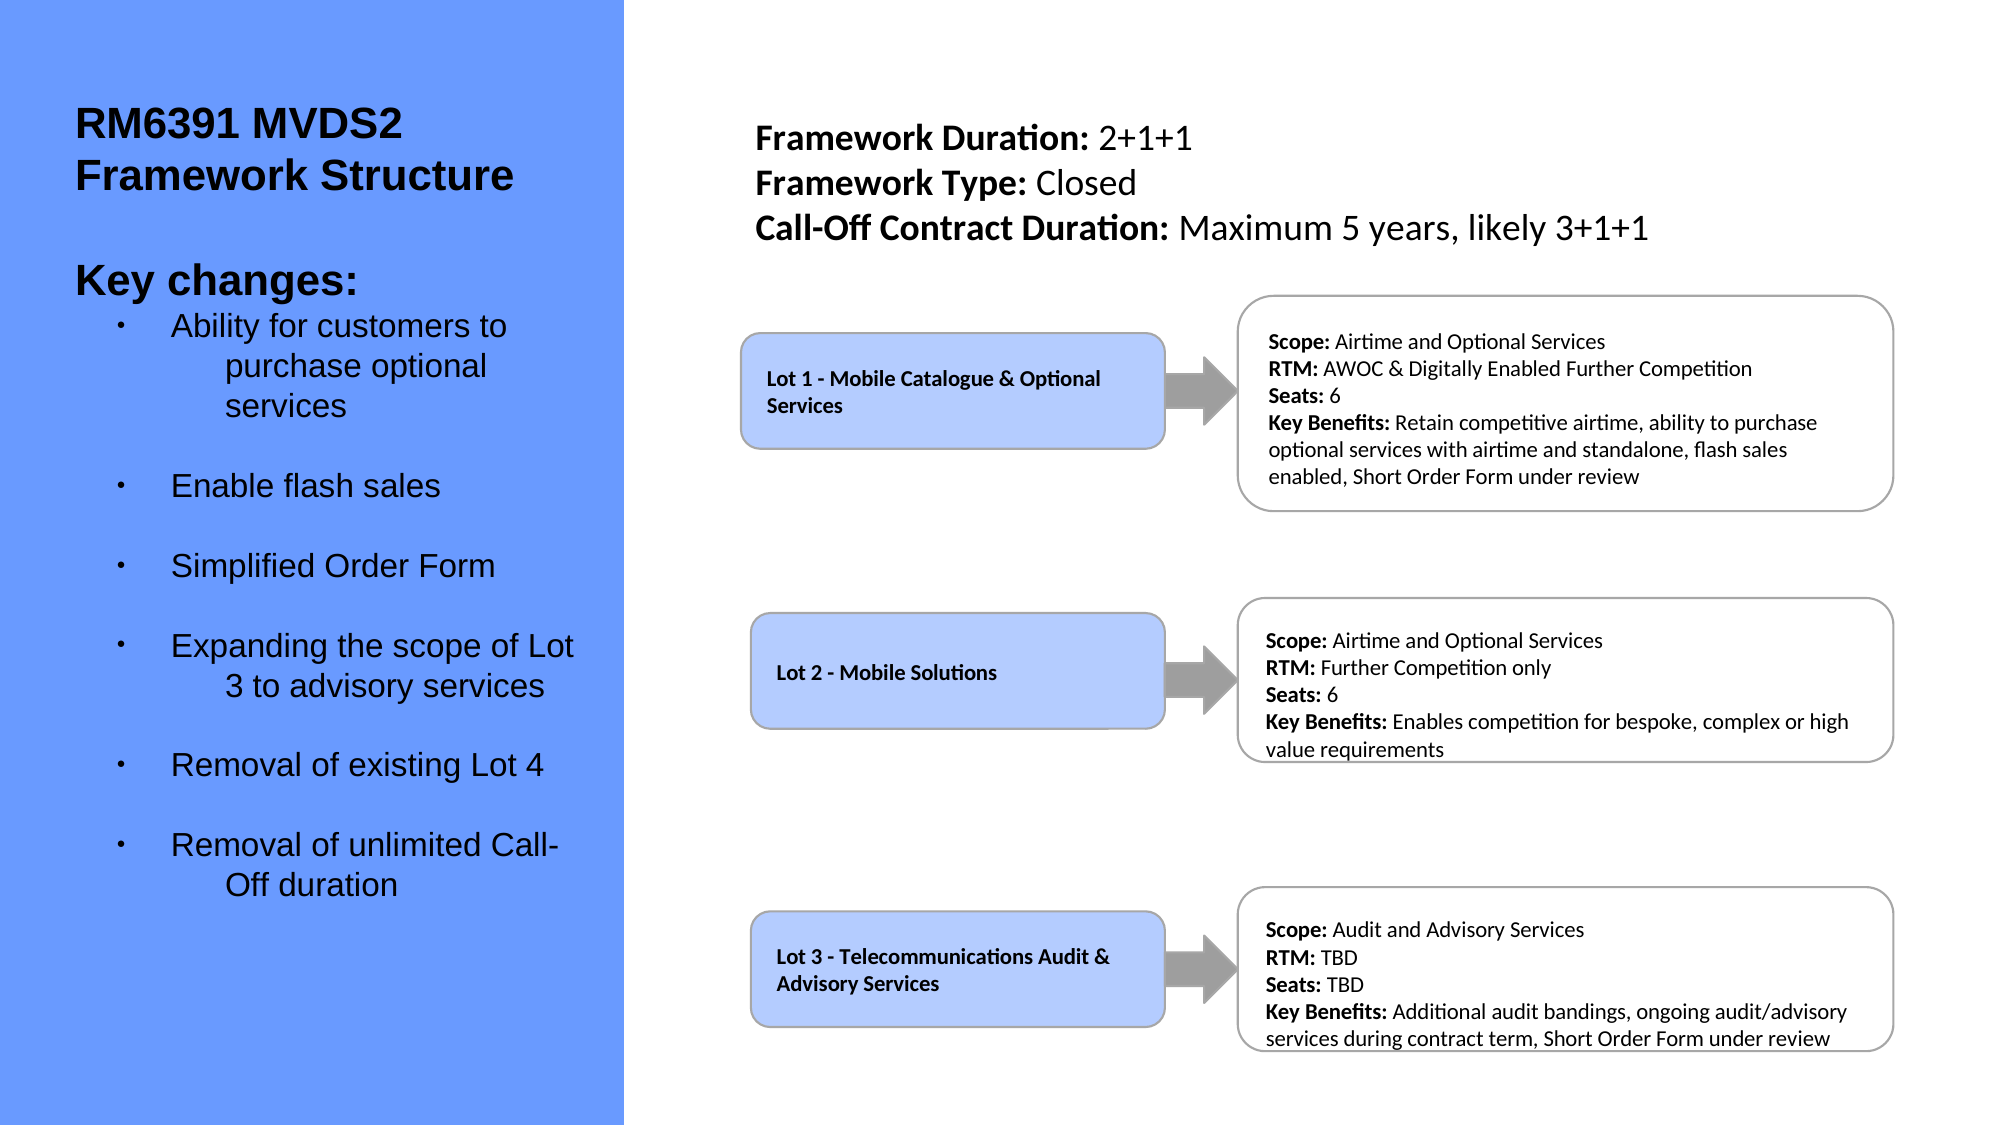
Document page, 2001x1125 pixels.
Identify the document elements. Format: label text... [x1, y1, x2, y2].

text_box Lot 1 - Mobile Catalogue & Optional Services [740, 333, 1165, 449]
text_box [1164, 935, 1237, 1003]
text_box Lot 3 - Telecommunications Audit & Advisory Services [750, 911, 1165, 1028]
text_box Scope: Audit and Advisory Services RTM: TBD Seats: TBD Key Benefits: Additional audit bandings, ongoing audit/advisory services during contract term, Short Order Form under review [1237, 887, 1894, 1052]
title RM6391 MVDS2 Framework Structure Key changes: Ability for customers to purchase optional services Enable flash sales Simplified Order Form Expanding the scope of Lot 3 to advisory services Removal of existing Lot 4 Removal of unlimited Call-Off duration [75, 94, 577, 867]
text_box [1165, 357, 1237, 425]
text_box Framework Duration: 2+1+1 Framework Type: Closed Call-Off Contract Duration: Maximum 5 years, likely 3+1+1 [740, 97, 1894, 265]
text_box Scope: Airtime and Optional Services RTM: AWOC & Digitally Enabled Further Competition Seats: 6 Key Benefits: Retain competitive airtime, ability to purchase optional services with airtime and standalone, flash sales enabled, Short Order Form under review [1237, 295, 1894, 512]
text_box Lot 2 - Mobile Solutions [750, 613, 1165, 729]
text_box Scope: Airtime and Optional Services RTM: Further Competition only Seats: 6 Key Benefits: Enables competition for bespoke, complex or high value requirements [1237, 597, 1894, 763]
text_box [1164, 646, 1237, 714]
